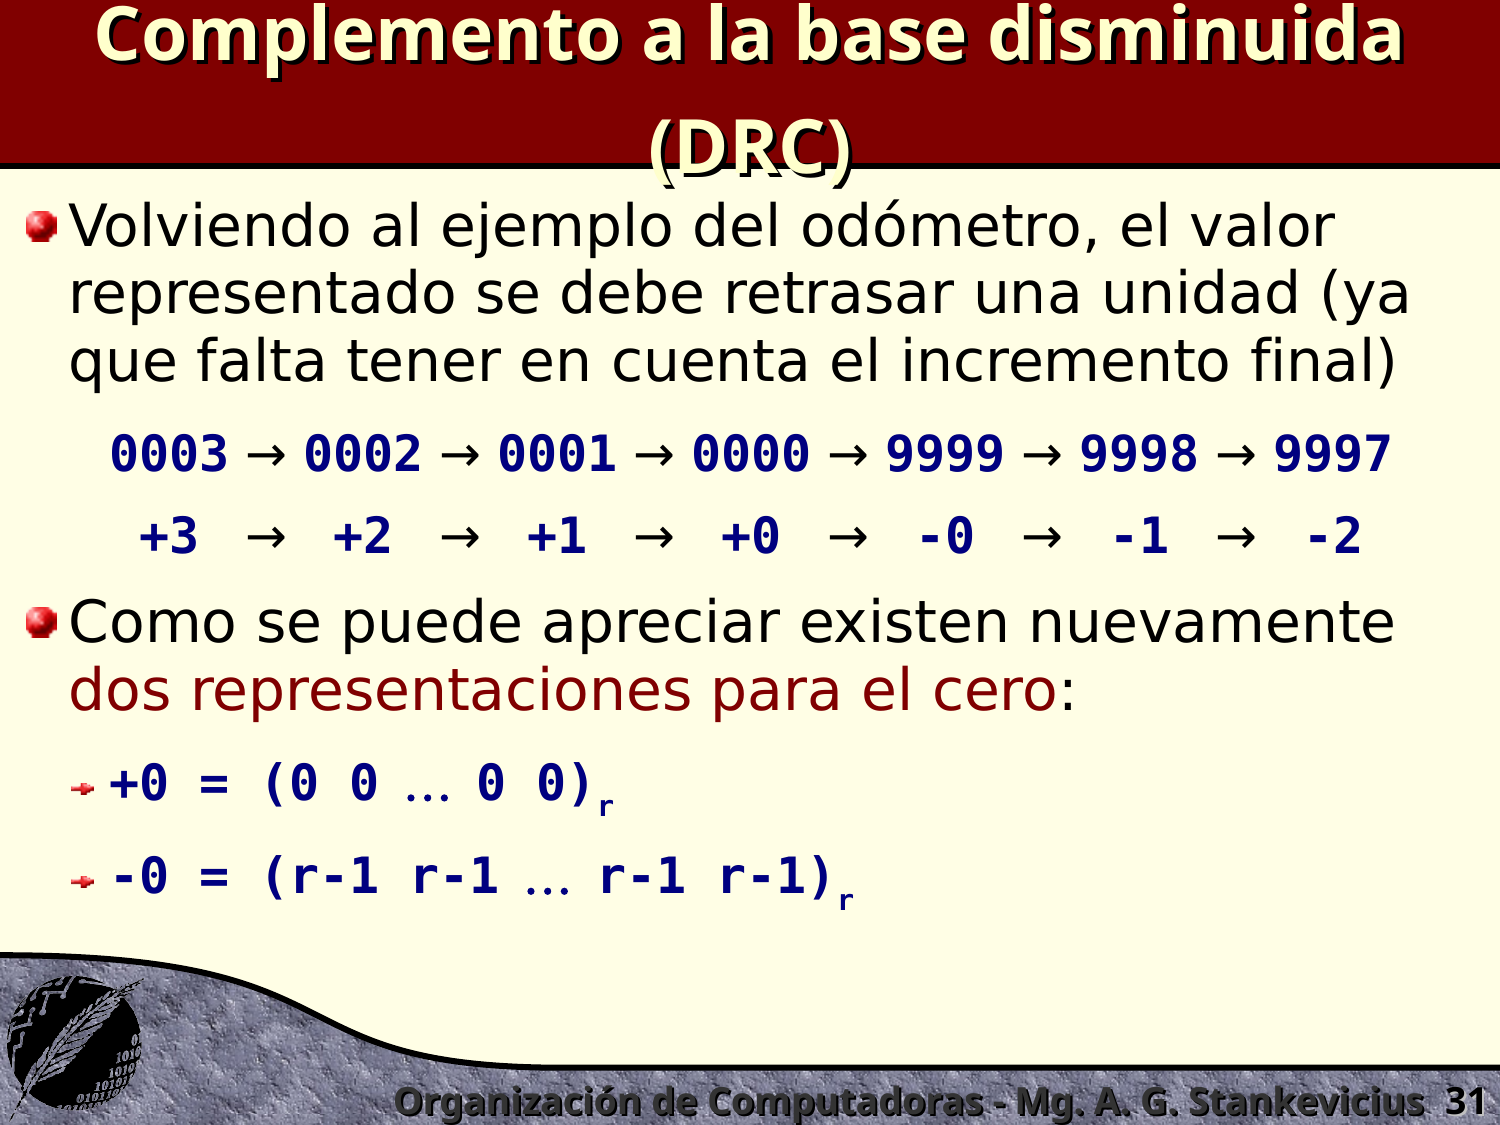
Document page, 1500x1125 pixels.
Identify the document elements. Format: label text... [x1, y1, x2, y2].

picture [448, 1100, 455, 1110]
picture [802, 1100, 806, 1110]
picture [0, 959, 1500, 1125]
title Complemento a la base disminuida (DRC) [15, 15, 1485, 150]
list Volviendo al ejemplo del odómetro, el valor representado se debe retrasar una unidad (ya que falta tener en cuenta el incremento final) 0003 → 0002 → 0001 → 0000 → 9999 → 9998 → 9997 +3 → +2 → +1 → +0 → -0 → -1 → -2 Como se puede apreciar existen nuevamente dos representaciones para el cero: +0 = (0 0 … 0 0)r -0 = (r-1 r-1 … r-1 r-1)r [11, 192, 1486, 935]
picture [1058, 1100, 1065, 1110]
